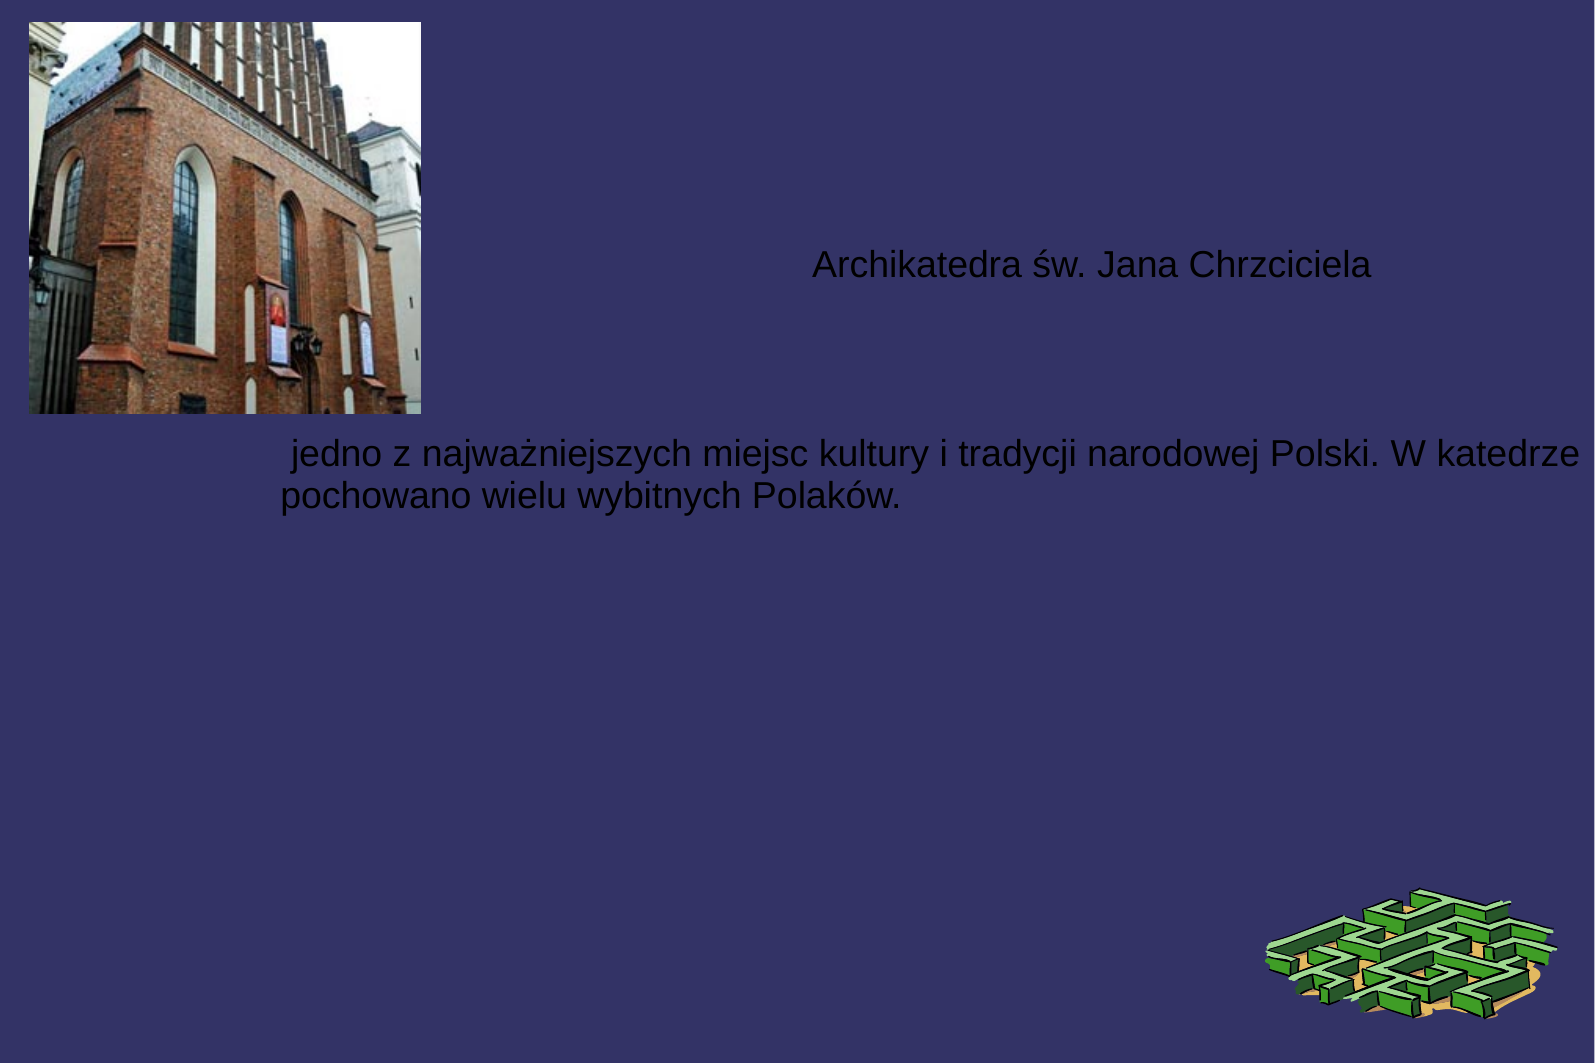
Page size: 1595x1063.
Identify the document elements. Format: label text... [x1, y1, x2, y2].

text_box jedno z najważniejszych miejsc kultury i tradycji narodowej Polski. W katedrze pochowano wielu wybitnych Polaków. [265, 425, 1595, 525]
text_box Archikatedra św. Jana Chrzciciela [797, 236, 1388, 294]
picture [29, 22, 421, 414]
